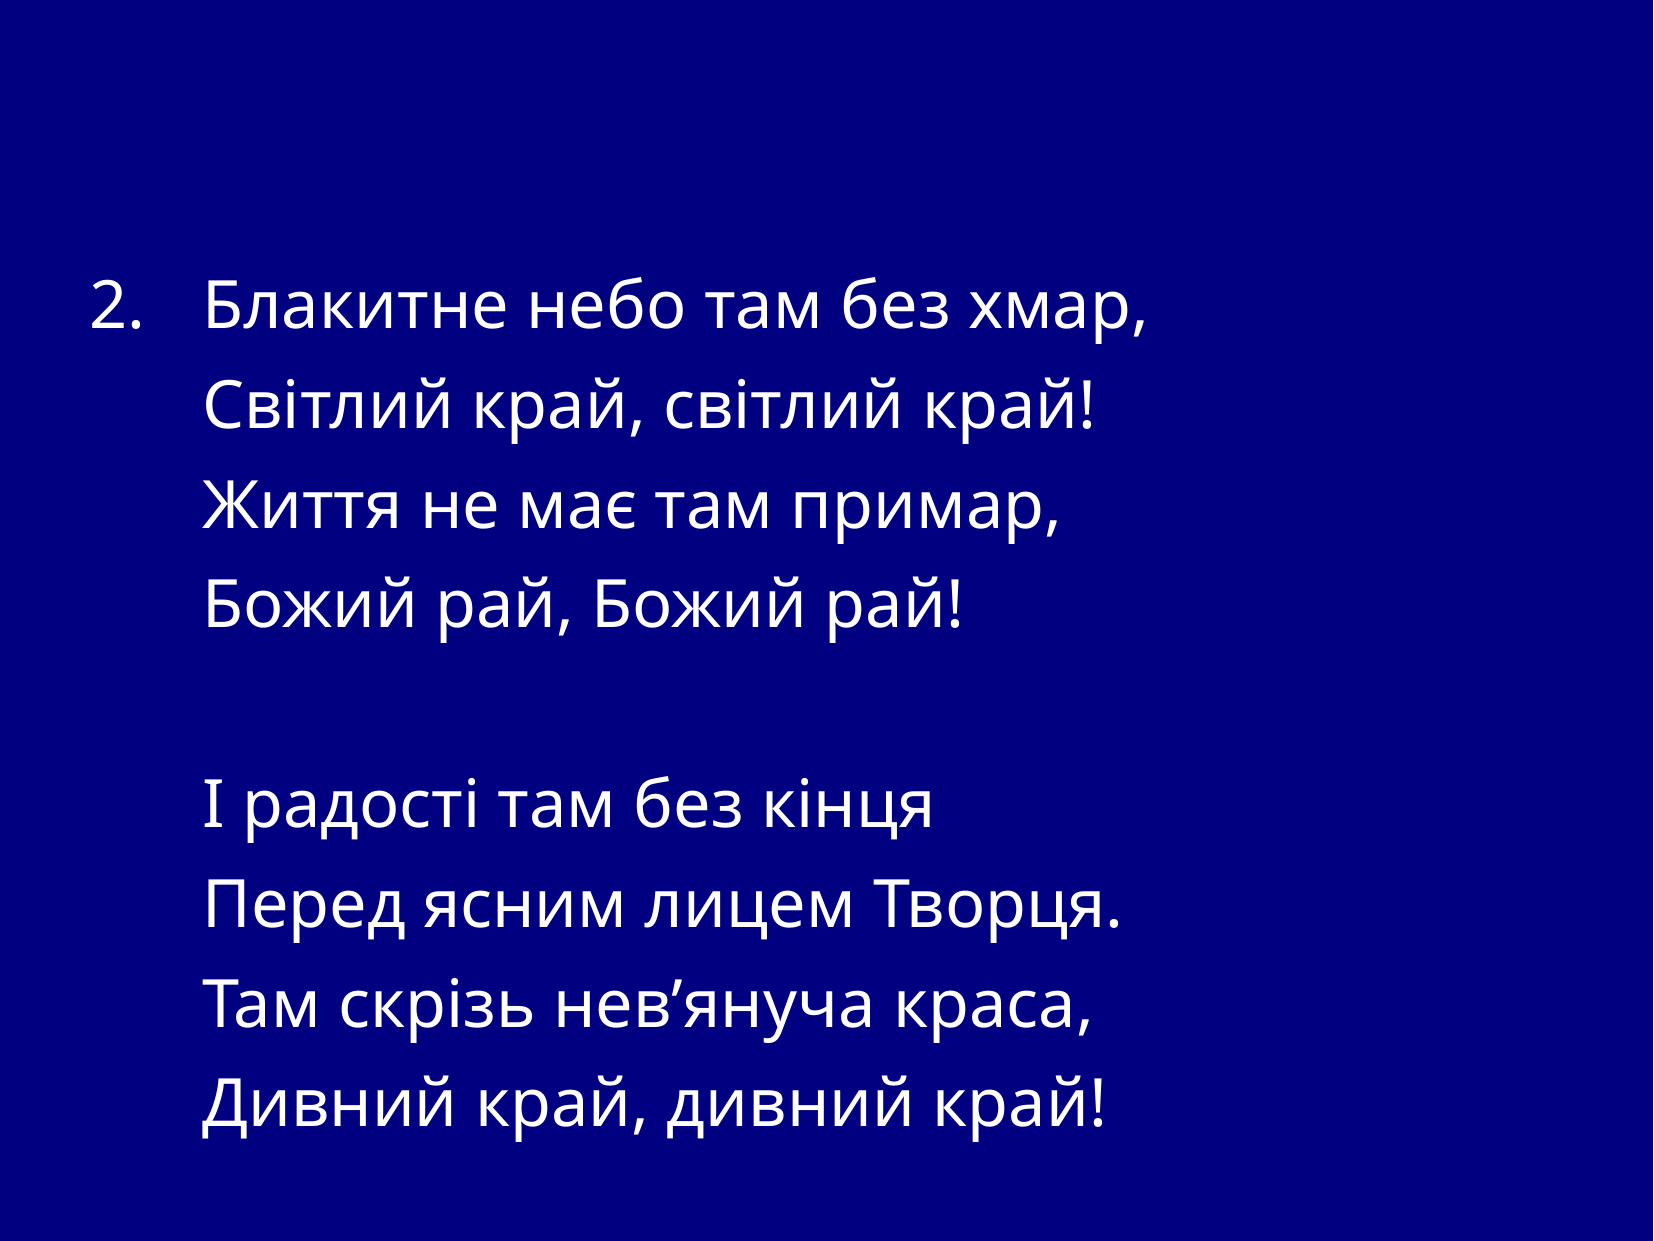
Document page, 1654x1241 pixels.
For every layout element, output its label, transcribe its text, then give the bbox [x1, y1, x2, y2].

text_box 2. Блакитне небо там без хмар, Світлий край, світлий край! Життя не має там примар, Божий рай, Божий рай! І радості там без кінця Перед ясним лицем Творця. Там скрізь нев’януча краса, Дивний край, дивний край! [75, 150, 1576, 1163]
